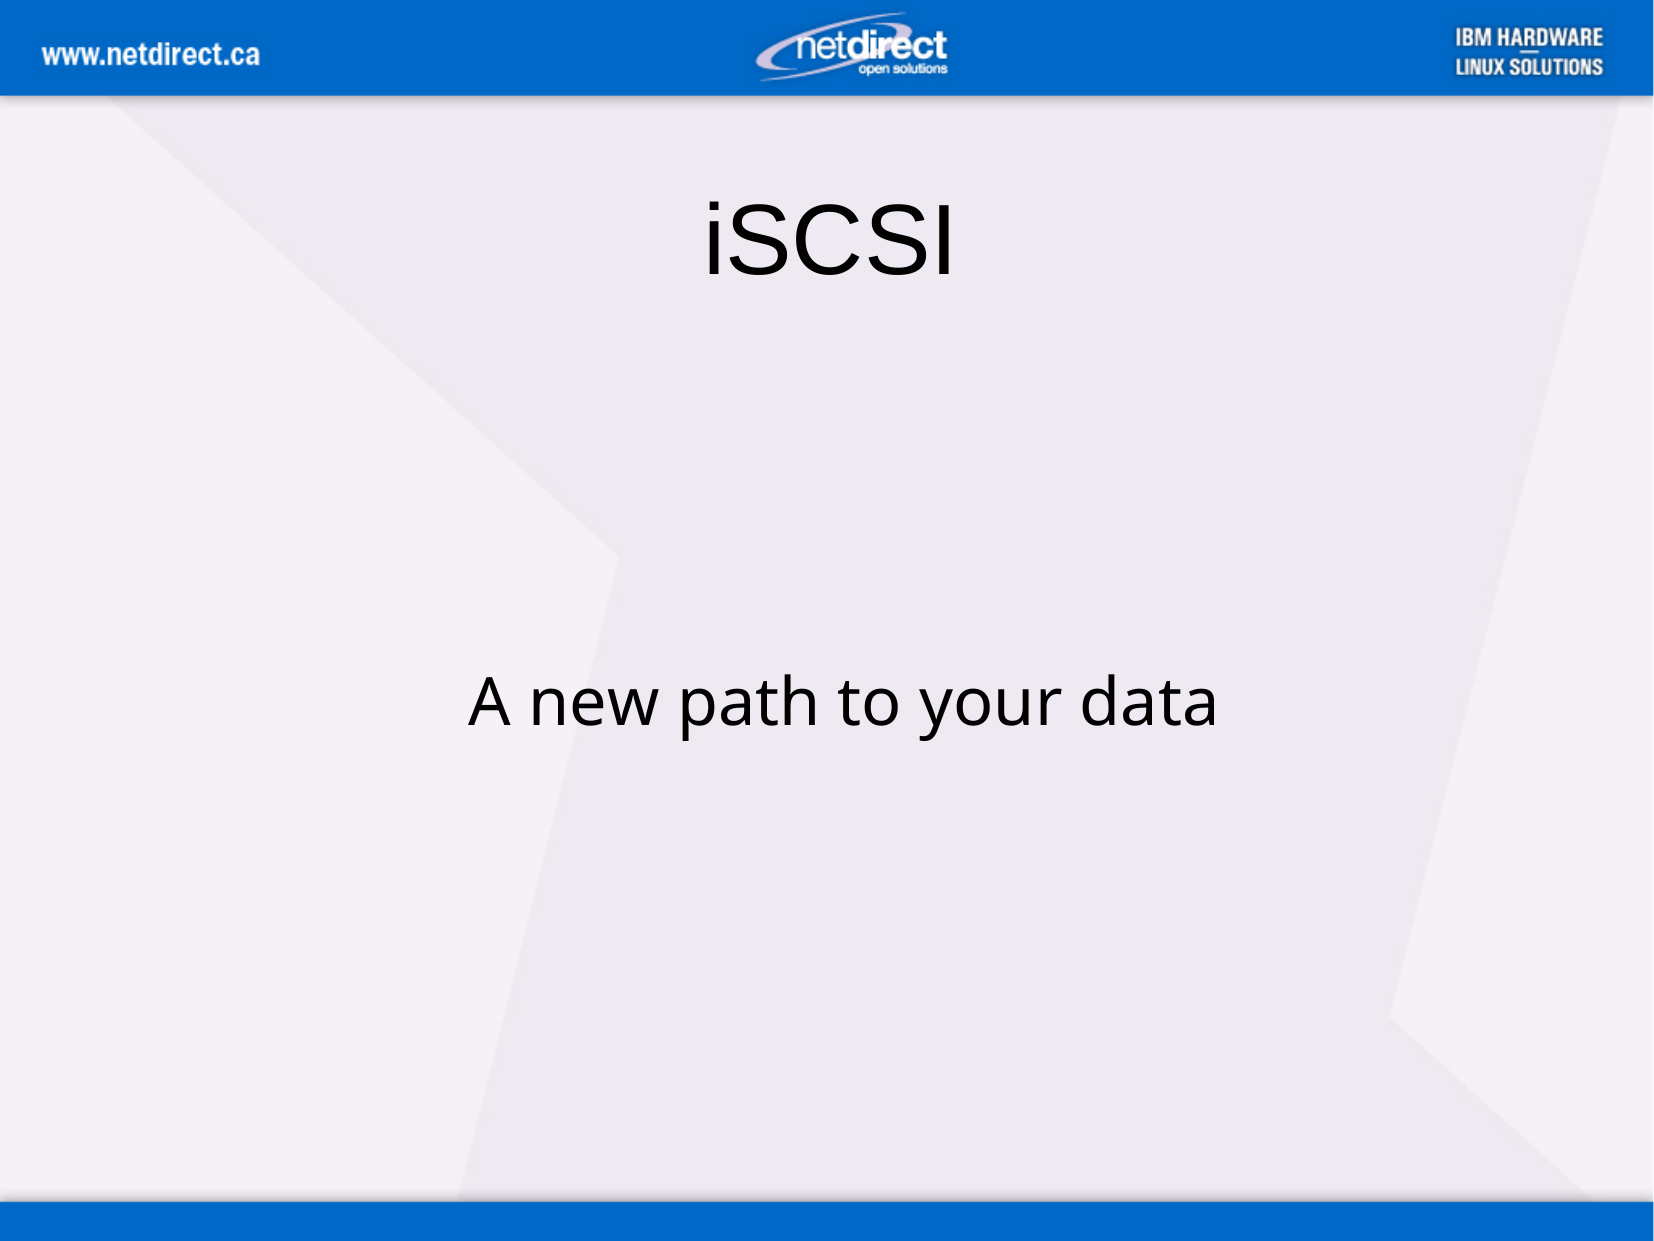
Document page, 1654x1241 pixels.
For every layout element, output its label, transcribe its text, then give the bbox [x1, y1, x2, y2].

subtitle A new path to your data [82, 290, 1571, 1109]
picture [0, 0, 1654, 1241]
title iSCSI [86, 136, 1576, 344]
